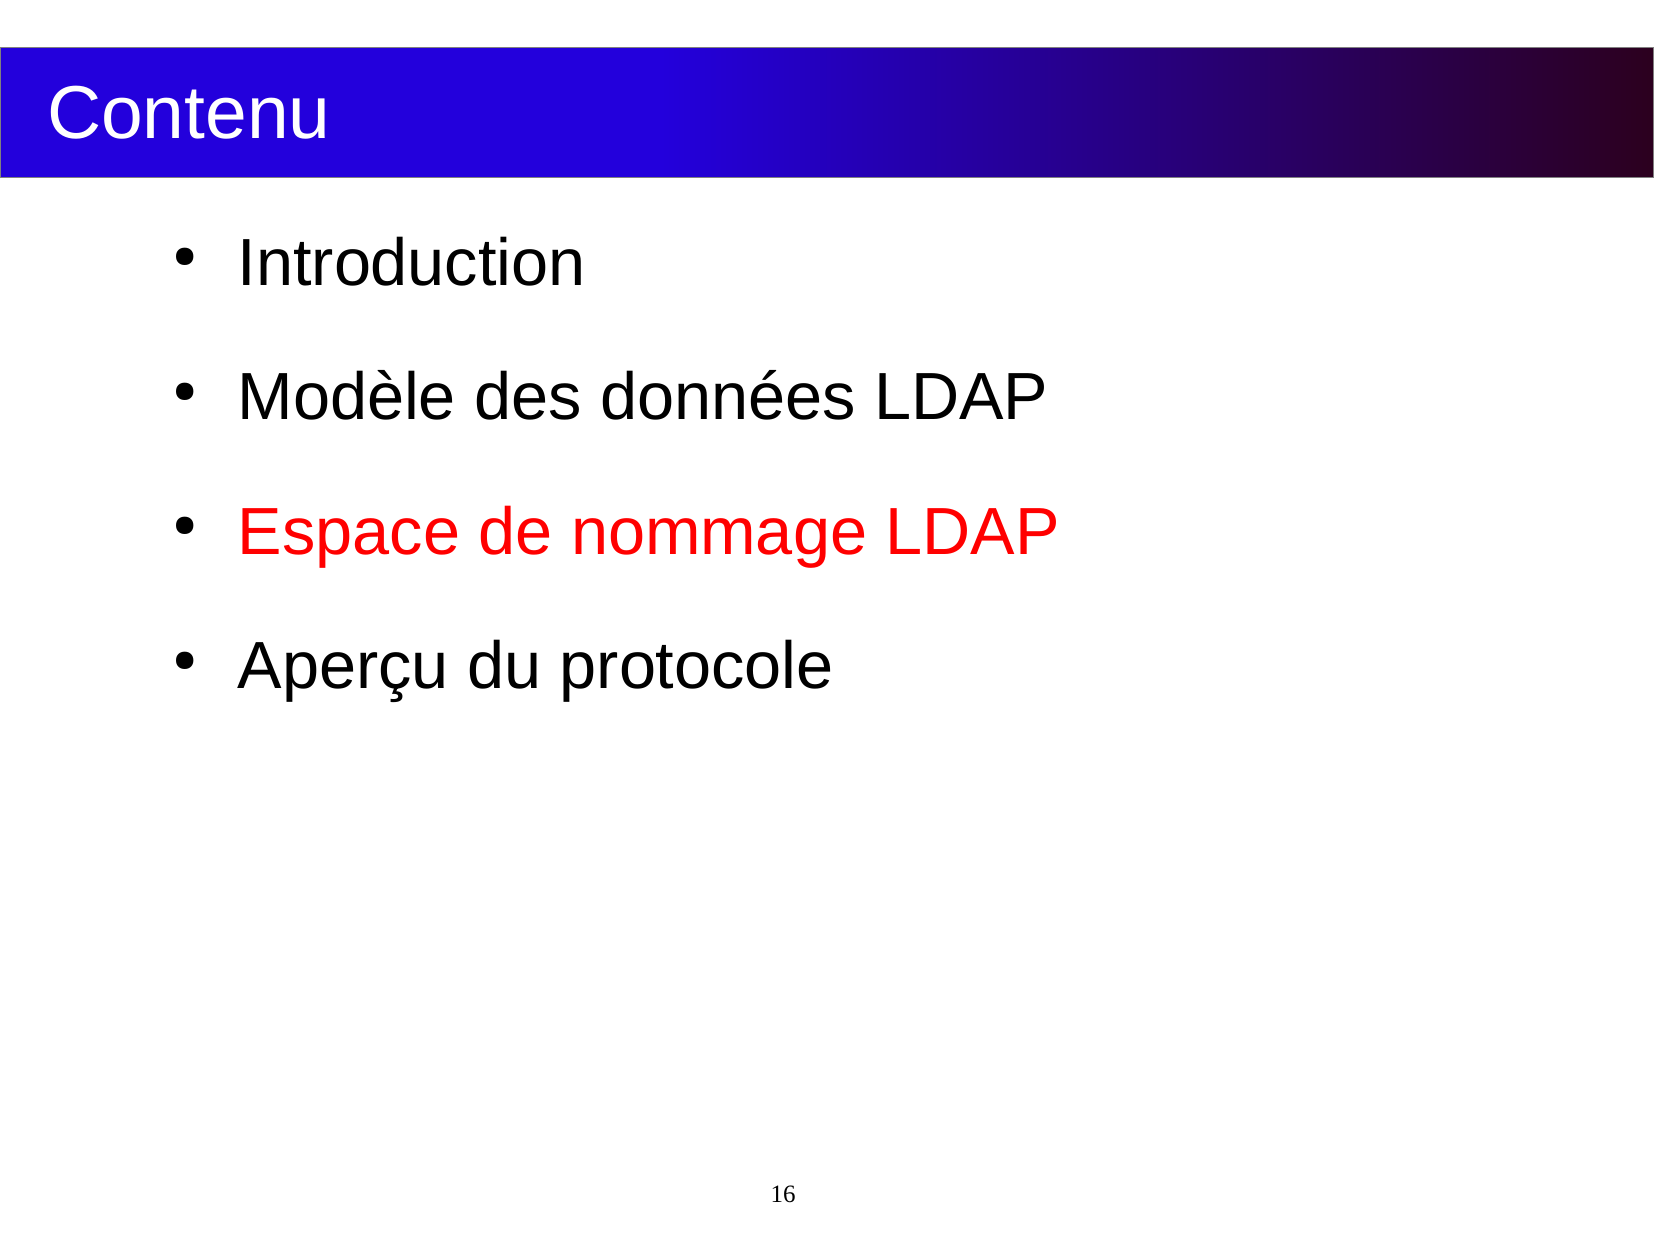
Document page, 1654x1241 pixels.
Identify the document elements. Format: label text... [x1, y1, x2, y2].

list Introduction Modèle des données LDAP Espace de nommage LDAP Aperçu du protocole [116, 231, 1528, 951]
title Contenu [47, 6, 1477, 225]
